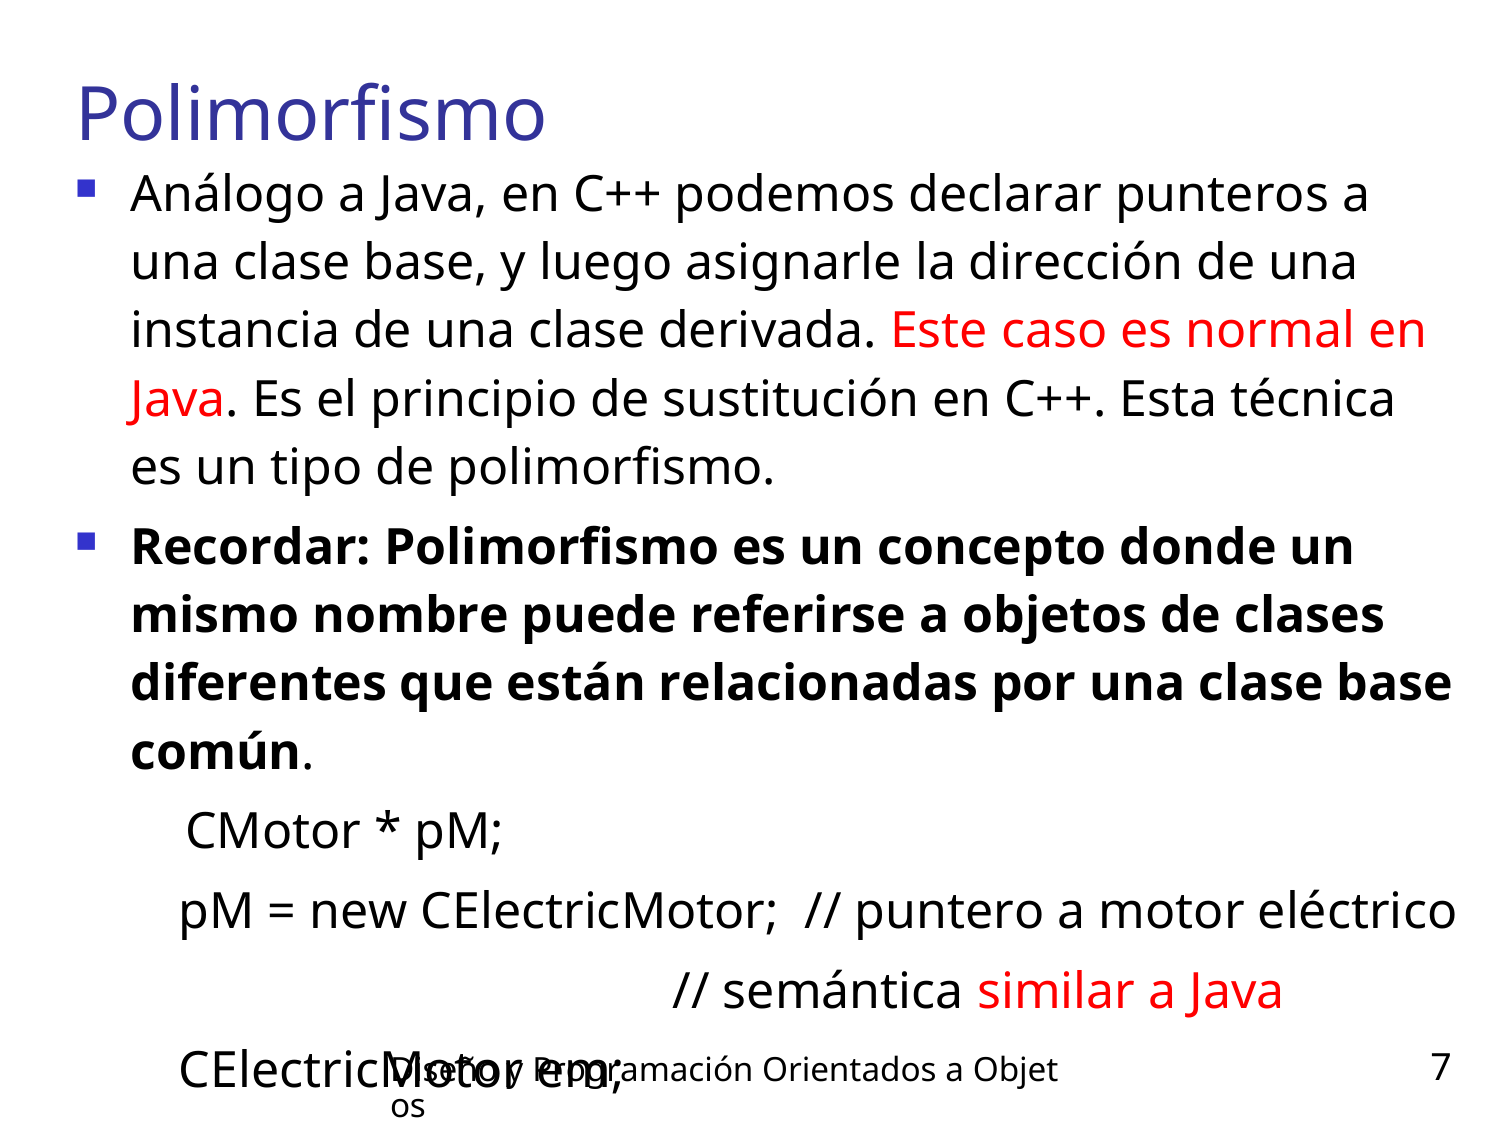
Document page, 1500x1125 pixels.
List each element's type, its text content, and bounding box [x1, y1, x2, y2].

list Análogo a Java, en C++ podemos declarar punteros a una clase base, y luego asignarle la dirección de una instancia de una clase derivada. Este caso es normal en Java. Es el principio de sustitución en C++. Esta técnica es un tipo de polimorfismo. Recordar: Polimorfismo es un concepto donde un mismo nombre puede referirse a objetos de clases diferentes que están relacionadas por una clase base común. CMotor * pM; pM = new CElectricMotor; // puntero a motor eléctrico // semántica similar a Java CElectricMotor em; CMotor & motor = em; // referencia a motor eléctrico // esta opción no existe en Java [75, 157, 1462, 983]
title Polimorfismo [75, 25, 1466, 188]
